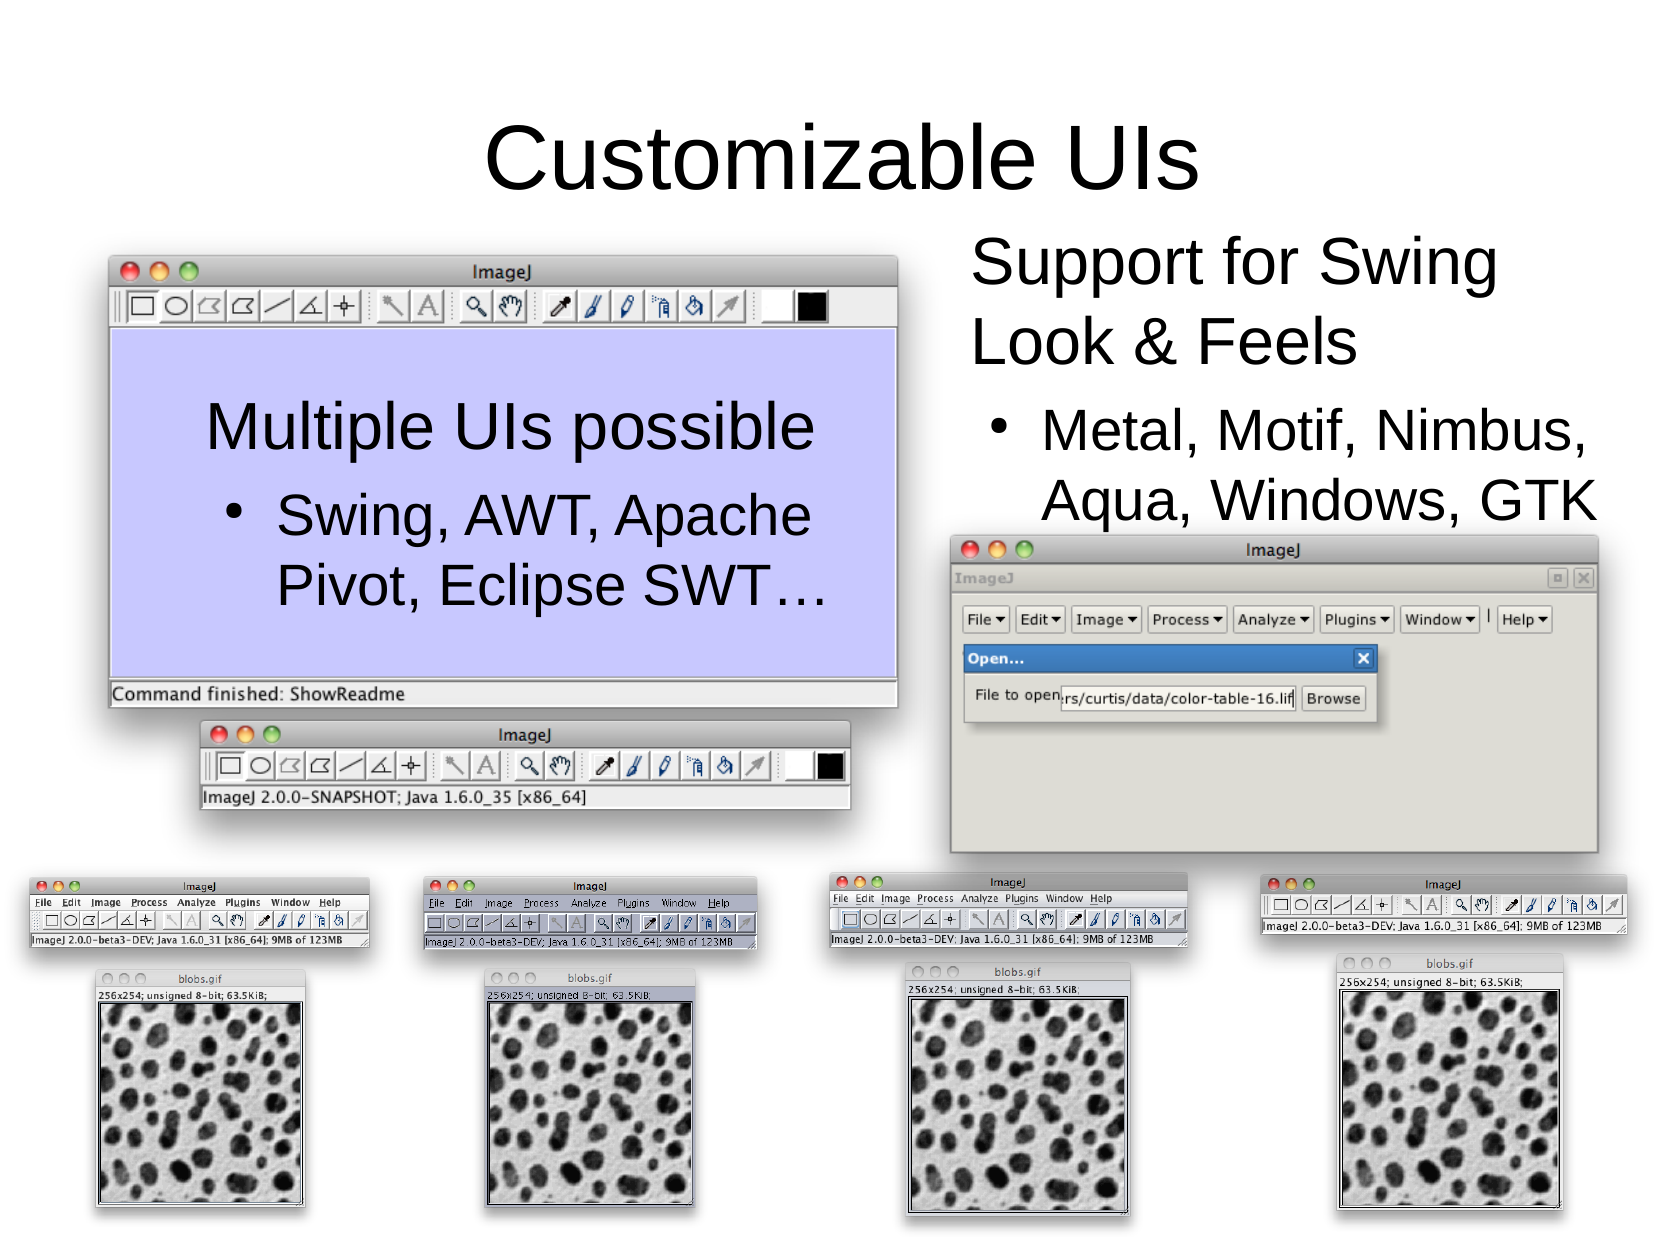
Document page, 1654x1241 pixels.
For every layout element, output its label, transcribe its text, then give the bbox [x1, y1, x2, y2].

picture [0, 221, 1654, 1241]
list Multiple UIs possible Swing, AWT, Apache Pivot, Eclipse SWT… [120, 375, 919, 661]
list Support for Swing Look & Feels Metal, Motif, Nimbus, Aqua, Windows, GTK [885, 210, 1621, 691]
title Customizable UIs [82, 49, 1571, 221]
